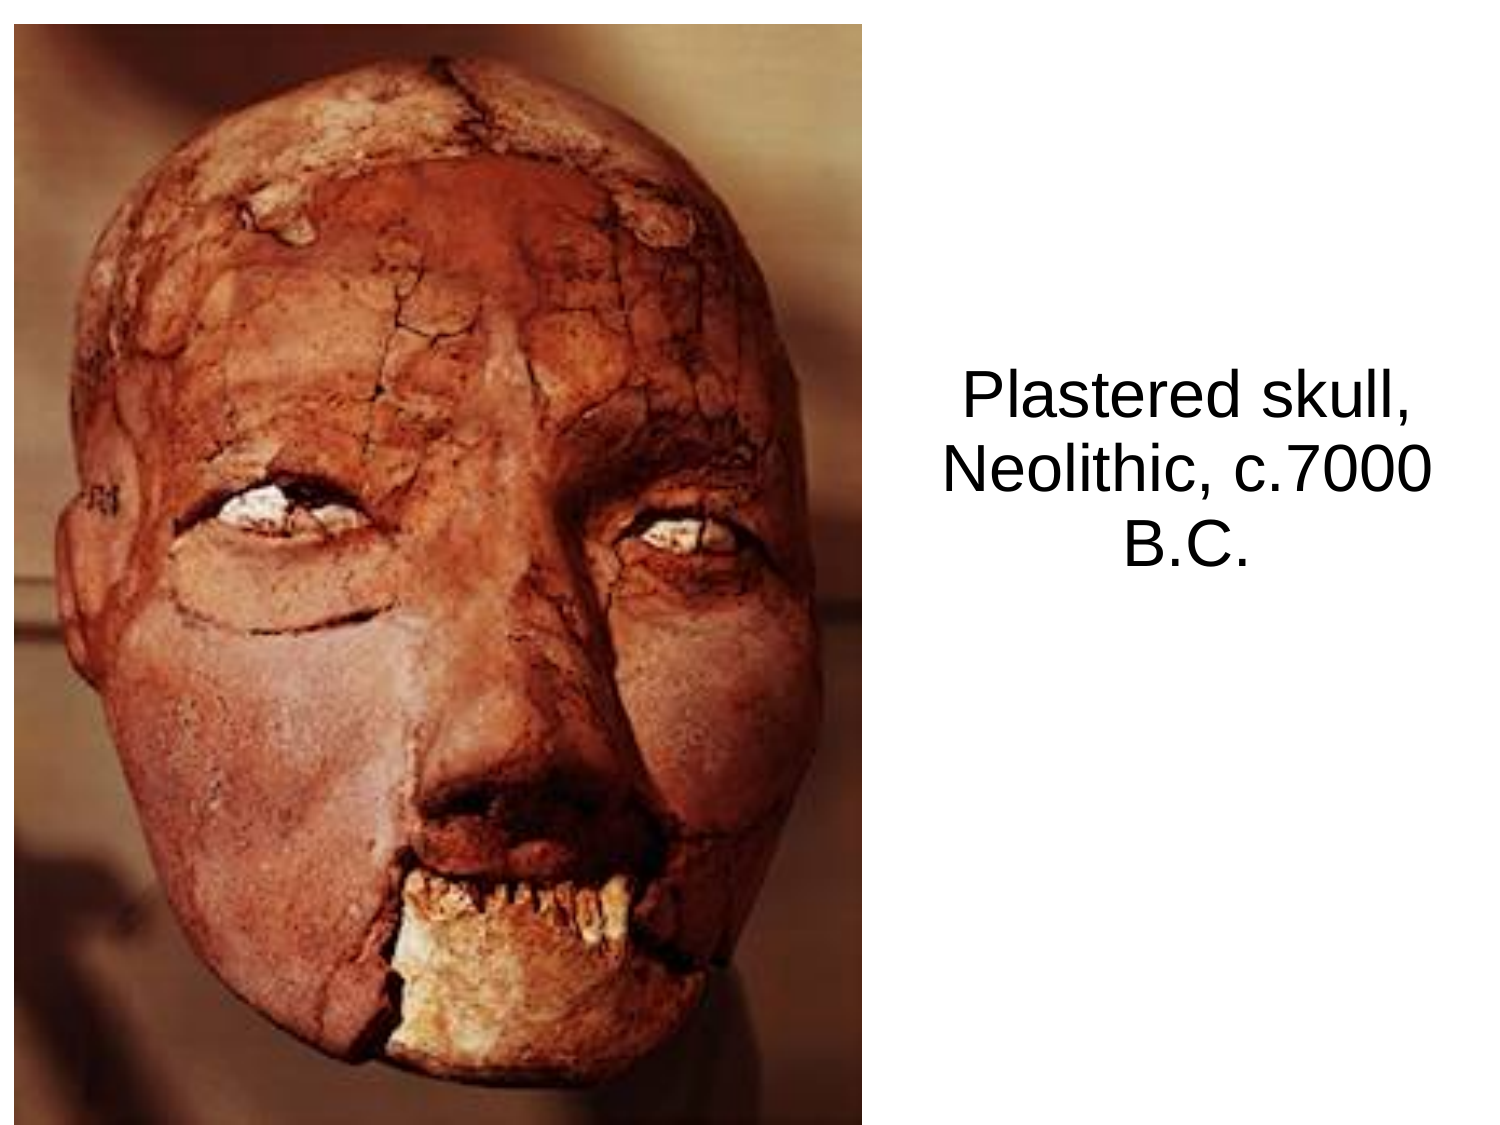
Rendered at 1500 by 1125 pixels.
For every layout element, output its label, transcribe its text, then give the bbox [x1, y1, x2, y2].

title Plastered skull, Neolithic, c.7000 B.C. [874, 0, 1500, 938]
picture [14, 24, 862, 1125]
